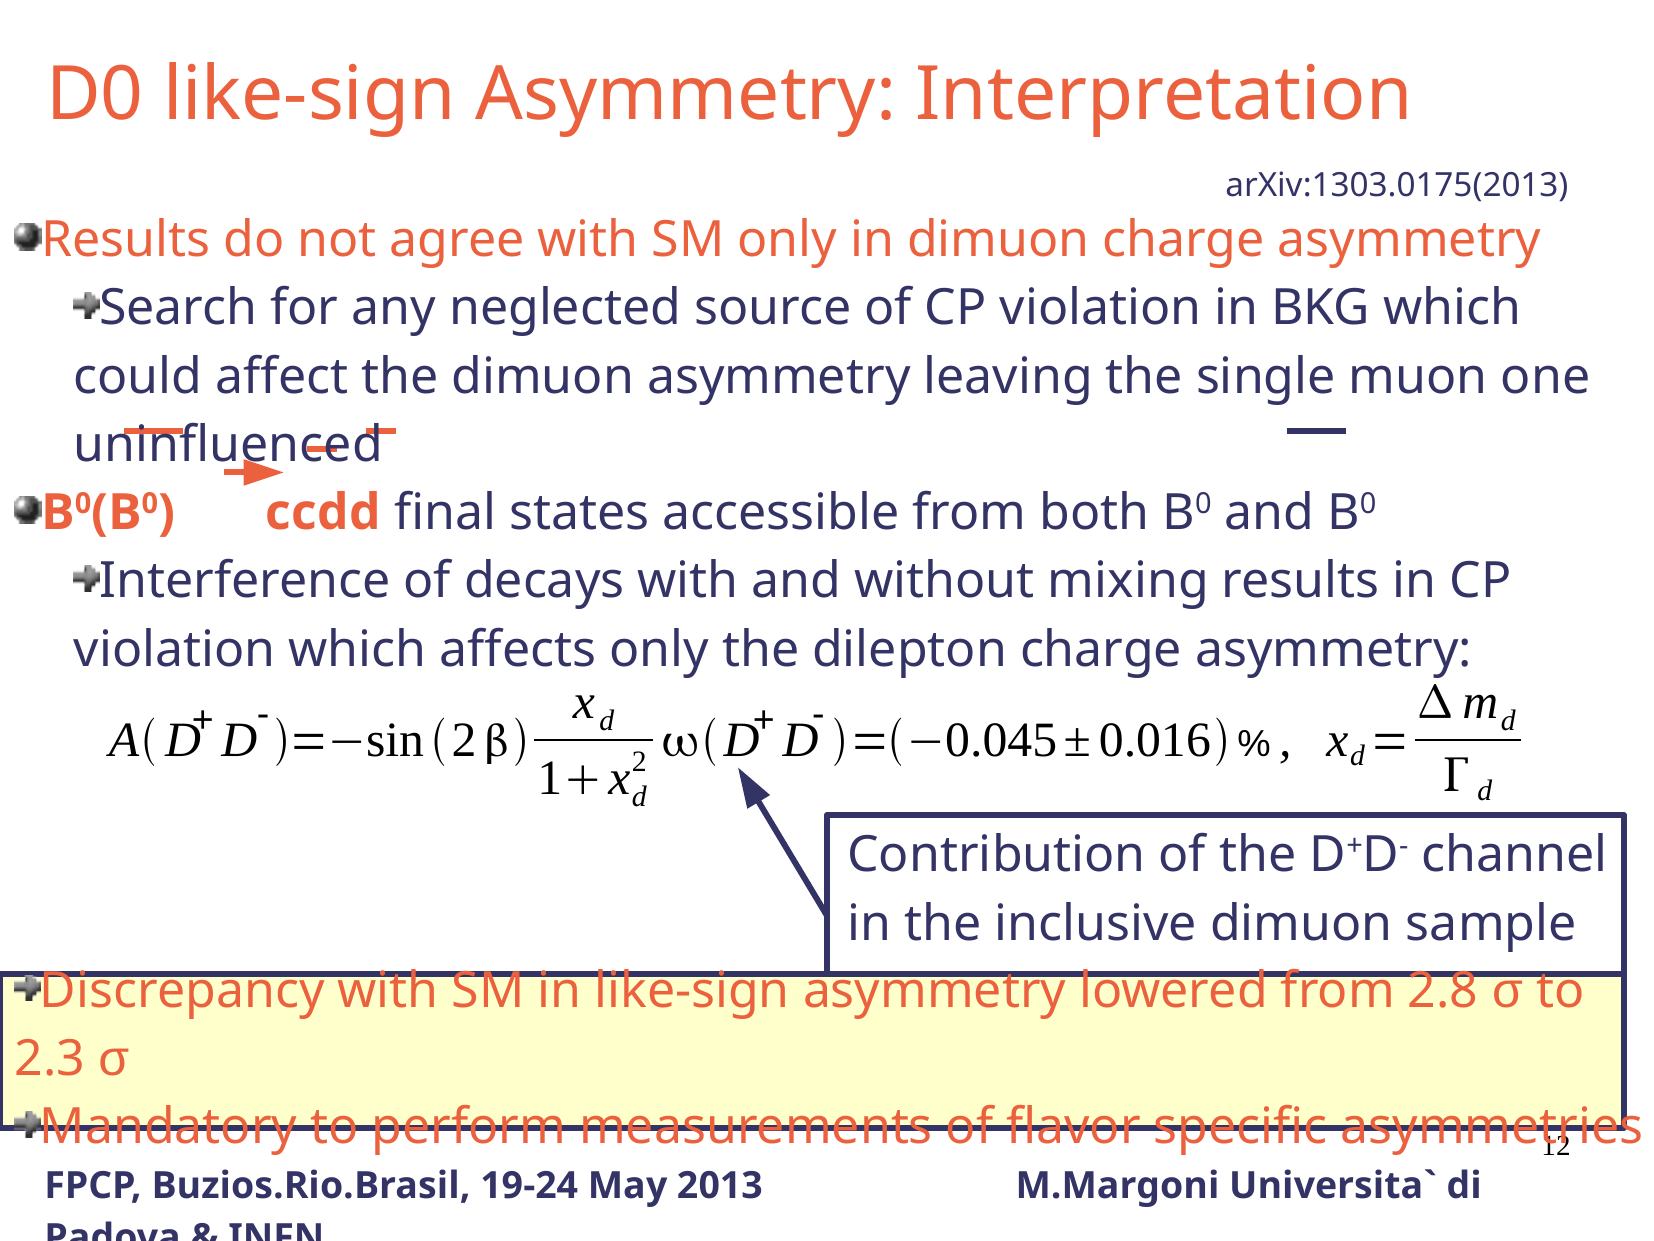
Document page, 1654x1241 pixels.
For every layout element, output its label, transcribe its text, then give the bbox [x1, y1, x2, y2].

text_box arXiv:1303.0175(2013) [1210, 153, 1654, 195]
text_box Results do not agree with SM only in dimuon charge asymmetry Search for any neglected source of CP violation in BKG which could affect the dimuon asymmetry leaving the single muon one uninfluenced B0(B0) ccdd final states accessible from both B0 and B0 Interference of decays with and without mixing results in CP violation which affects only the dilepton charge asymmetry: Discrepancy with SM in like-sign asymmetry lowered from 2.8 σ to 2.3 σ Mandatory to perform measurements of flavor specific asymmetries [0, 195, 1654, 1216]
text_box D0 like-sign Asymmetry: Interpretation [11, 31, 1642, 195]
text_box FPCP, Buzios.Rio.Brasil, 19-24 May 2013 M.Margoni Universita` di Padova & INFN [29, 1216, 1625, 1225]
